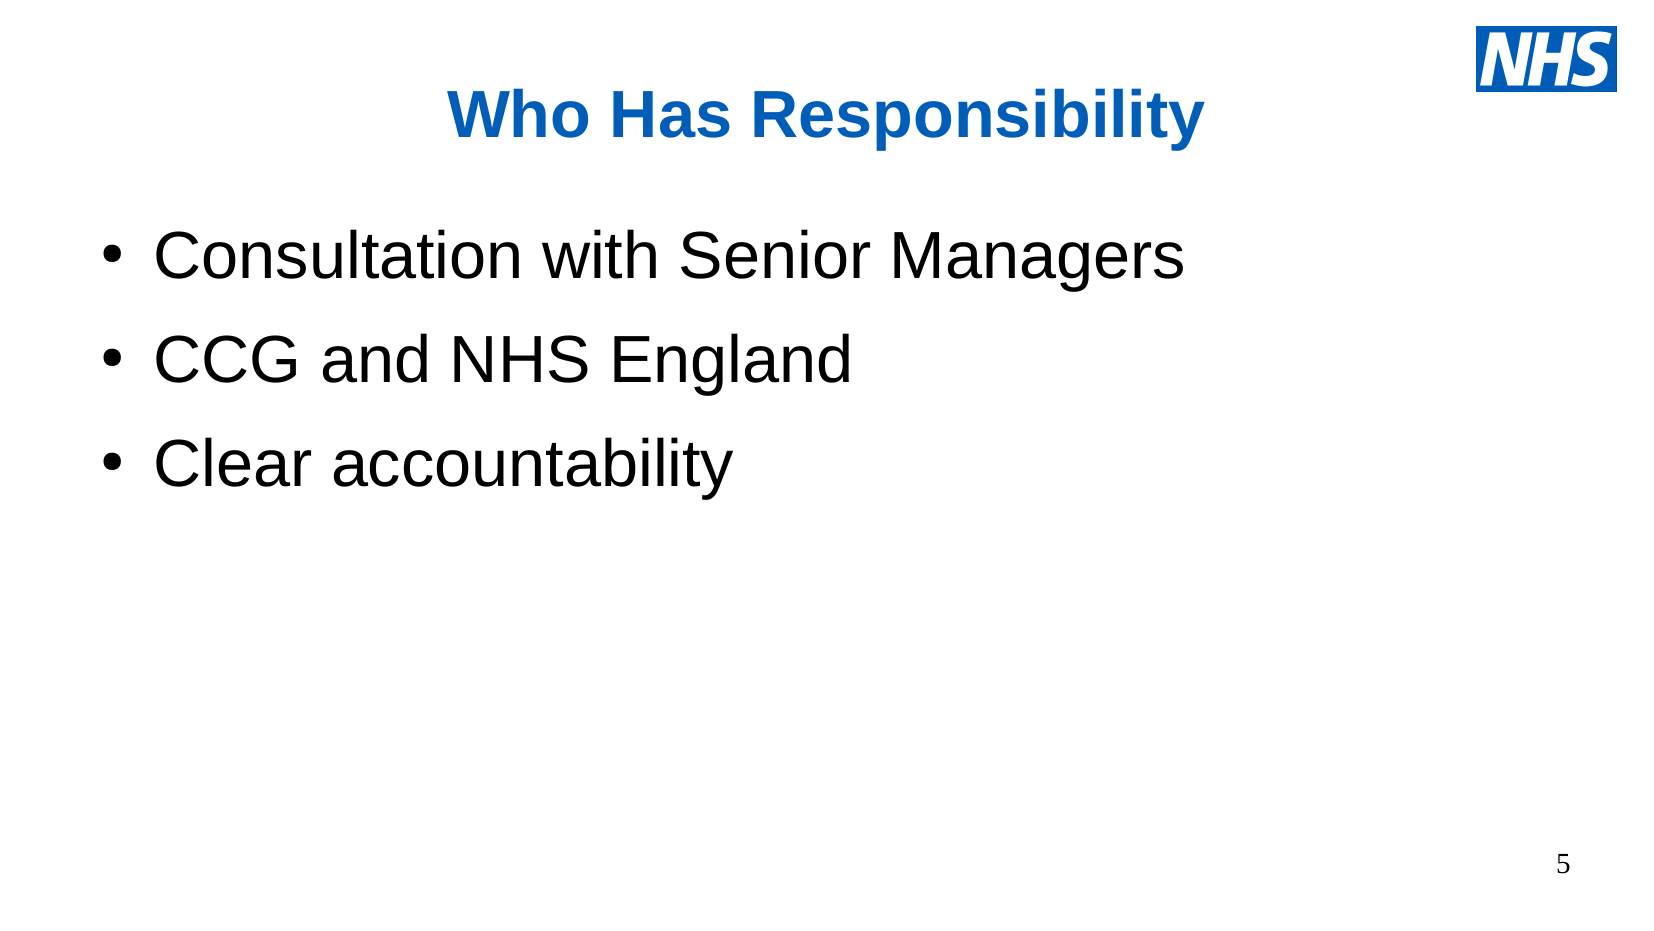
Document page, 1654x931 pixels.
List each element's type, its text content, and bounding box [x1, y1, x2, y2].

picture [1476, 26, 1617, 92]
list Consultation with Senior Managers CCG and NHS England Clear accountability [82, 217, 1571, 758]
title Who Has Responsibility [82, 37, 1571, 193]
